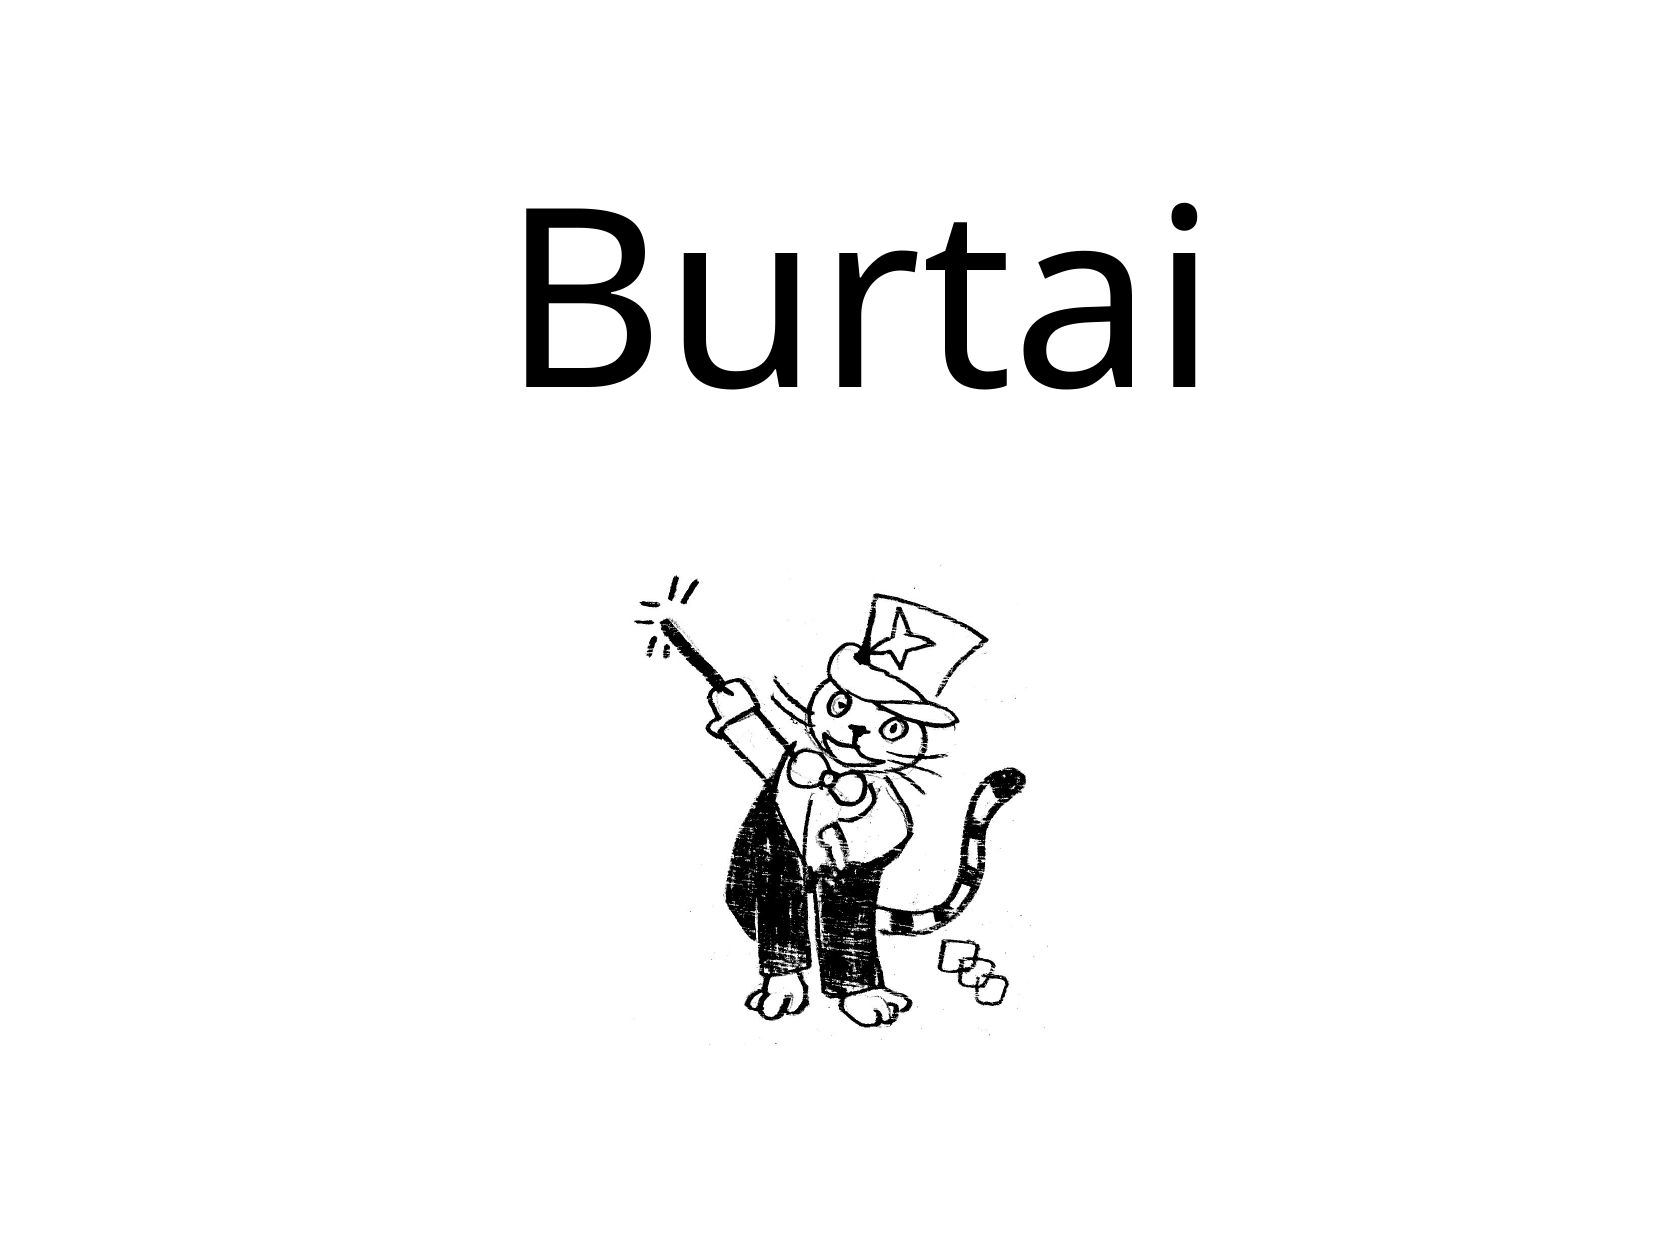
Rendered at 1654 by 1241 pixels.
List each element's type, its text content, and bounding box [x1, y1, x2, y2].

text_box Burtai [487, 112, 1313, 418]
picture [622, 562, 1051, 1045]
